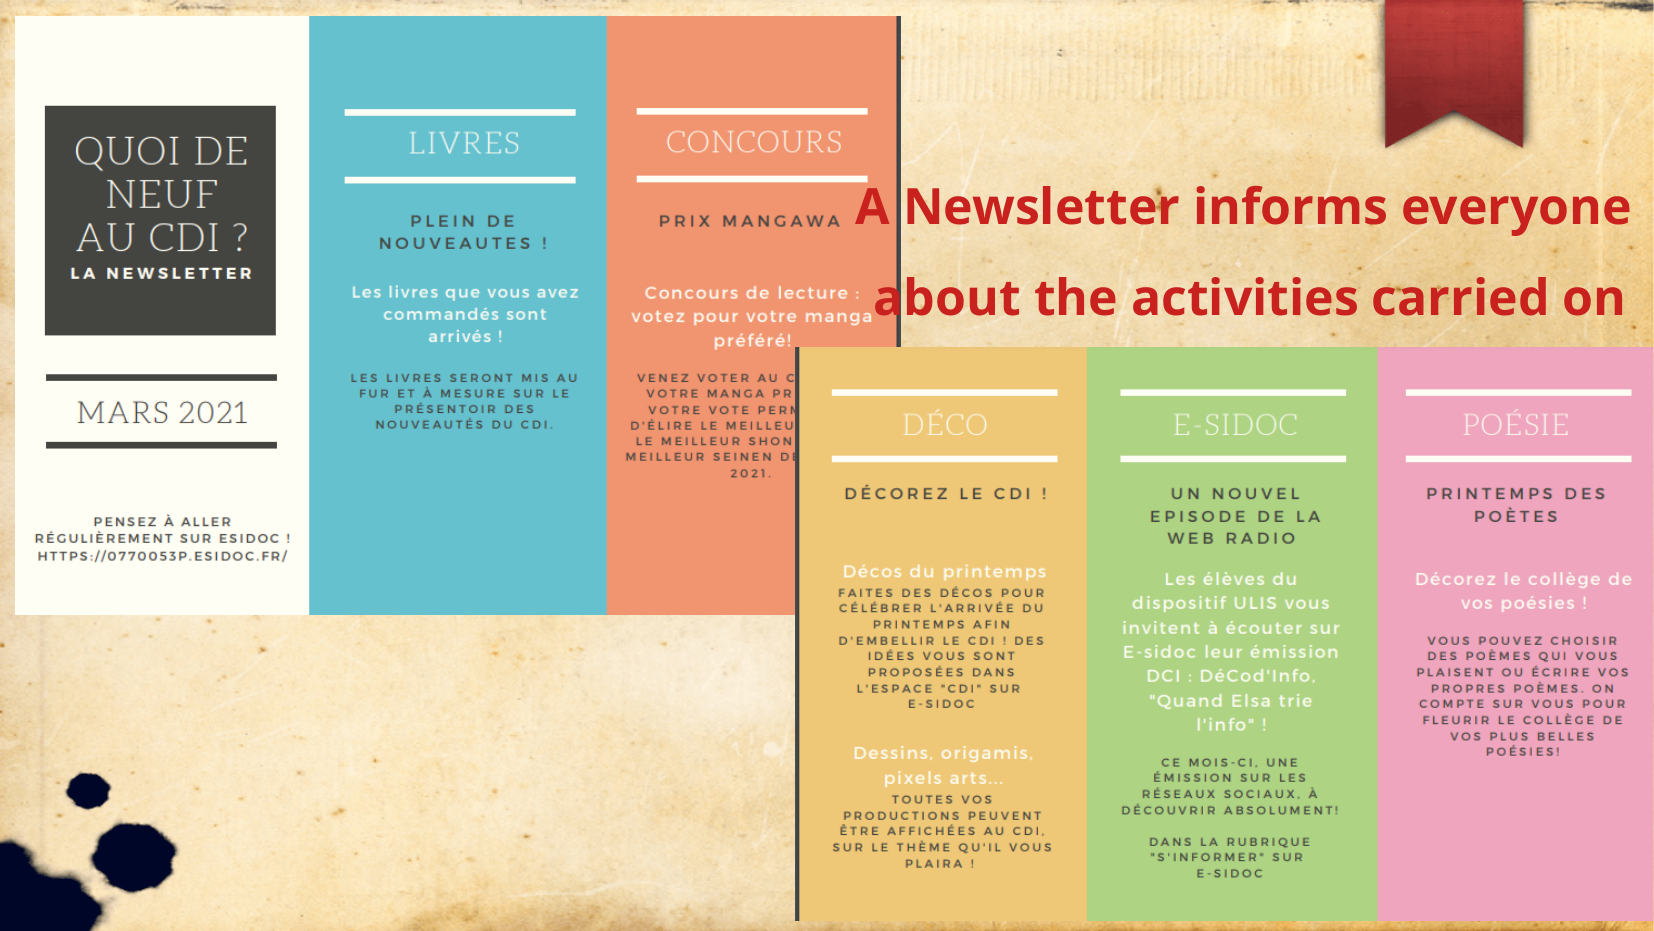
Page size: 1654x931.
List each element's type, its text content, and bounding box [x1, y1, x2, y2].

list A Newsletter informs everyone about the activities carried on [480, 171, 1654, 526]
picture [0, 0, 1654, 931]
